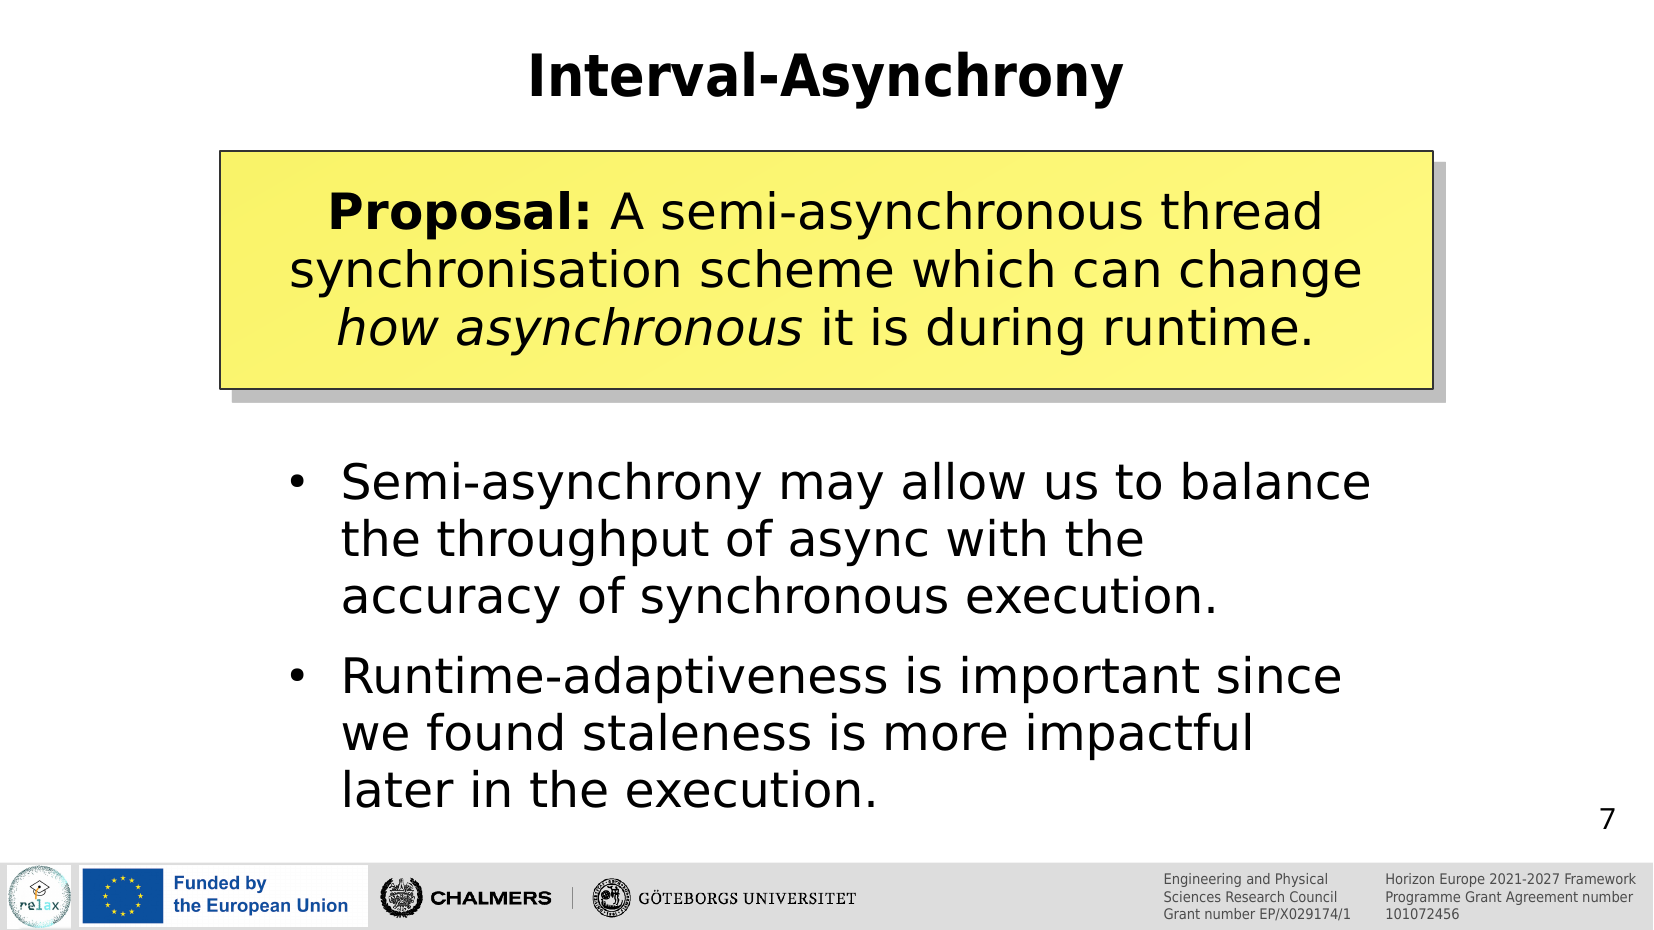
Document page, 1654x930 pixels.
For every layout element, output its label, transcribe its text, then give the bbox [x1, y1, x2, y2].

picture [79, 856, 876, 930]
text_box Proposal: A semi-asynchronous thread synchronisation scheme which can change how asynchronous it is during runtime. [220, 150, 1433, 390]
picture [7, 865, 71, 929]
list Semi-asynchrony may allow us to balance the throughput of async with the accuracy of synchronous execution. Runtime-adaptiveness is important since we found staleness is more impactful later in the execution. [271, 453, 1382, 822]
title Interval-Asynchrony [82, 19, 1571, 133]
